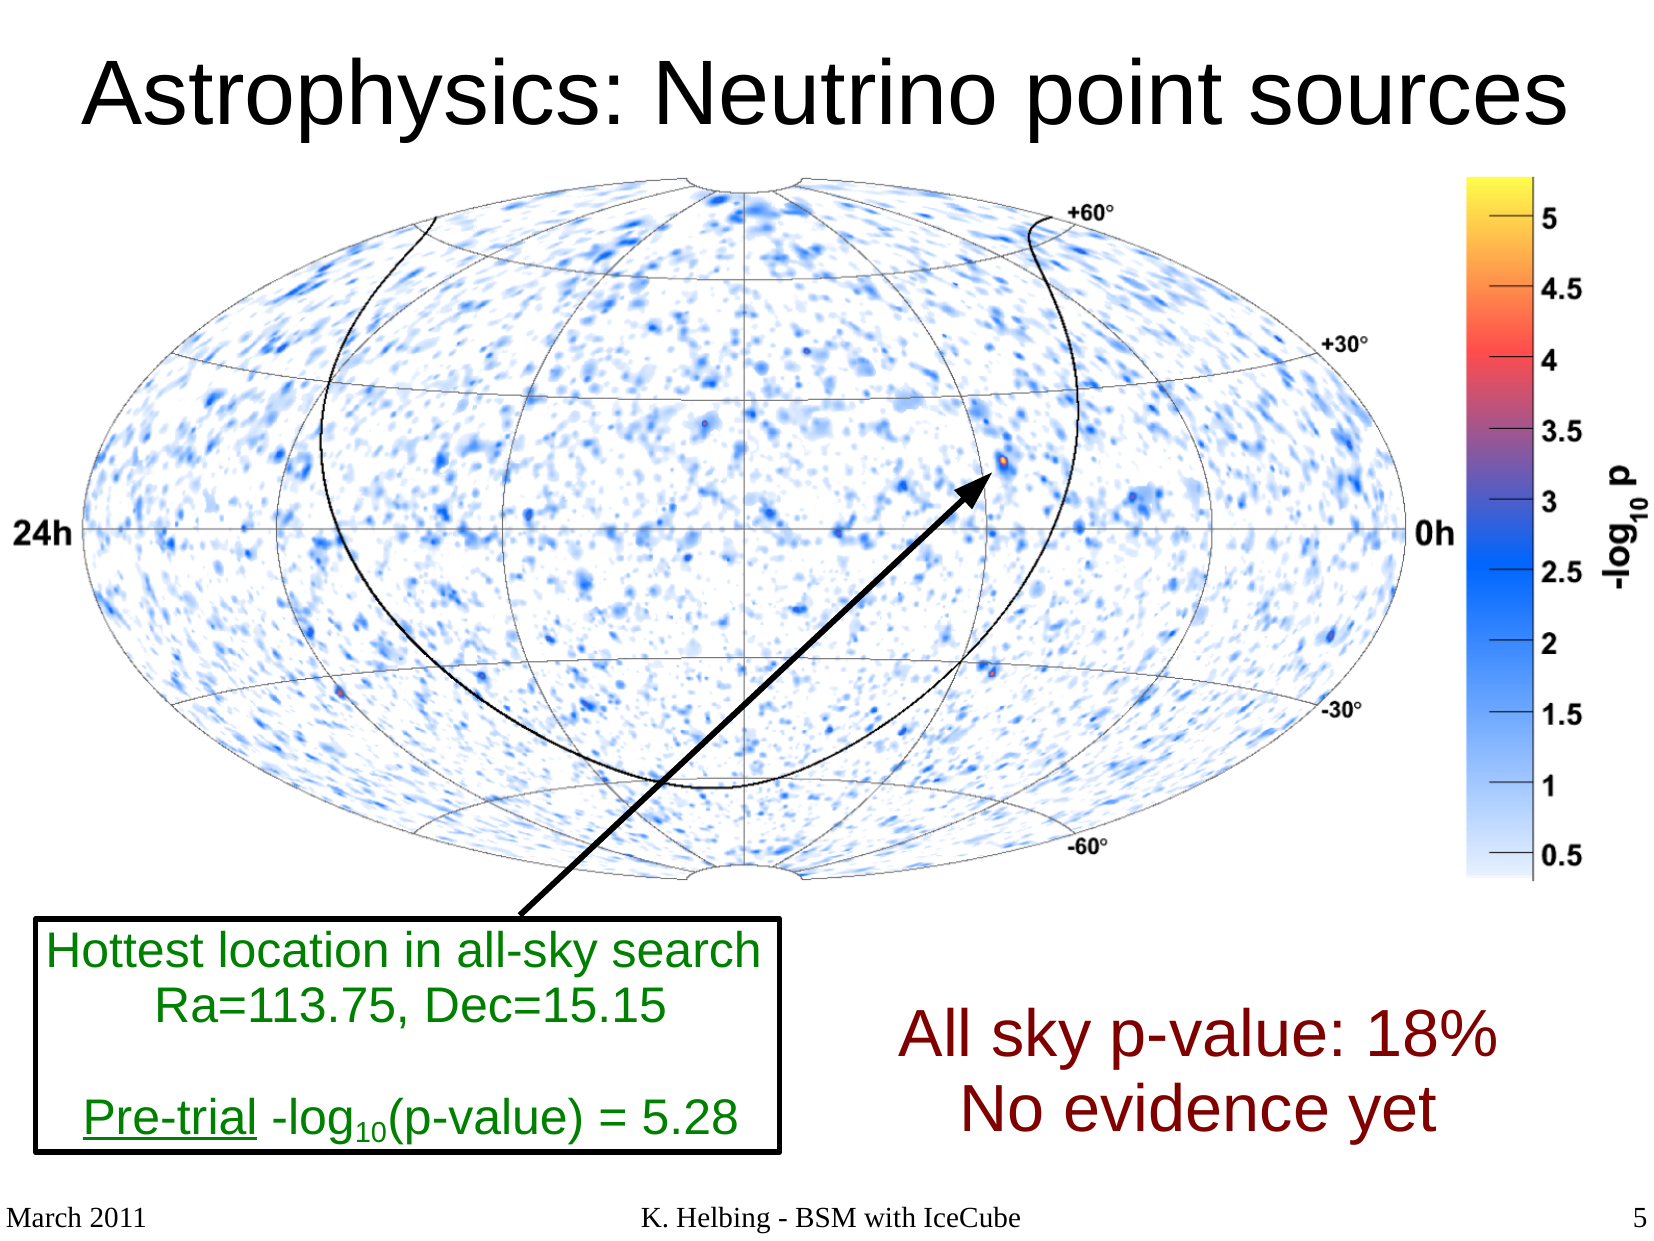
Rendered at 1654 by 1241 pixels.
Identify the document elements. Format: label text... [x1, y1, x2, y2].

subtitle All sky p-value: 18% No evidence yet [826, 996, 1571, 1146]
title Astrophysics: Neutrino point sources [70, 8, 1583, 178]
text_box Hottest location in all-sky search Ra=113.75, Dec=15.15 Pre-trial -log10(p-value) = 5.28 [35, 919, 780, 1152]
picture [0, 129, 1654, 929]
